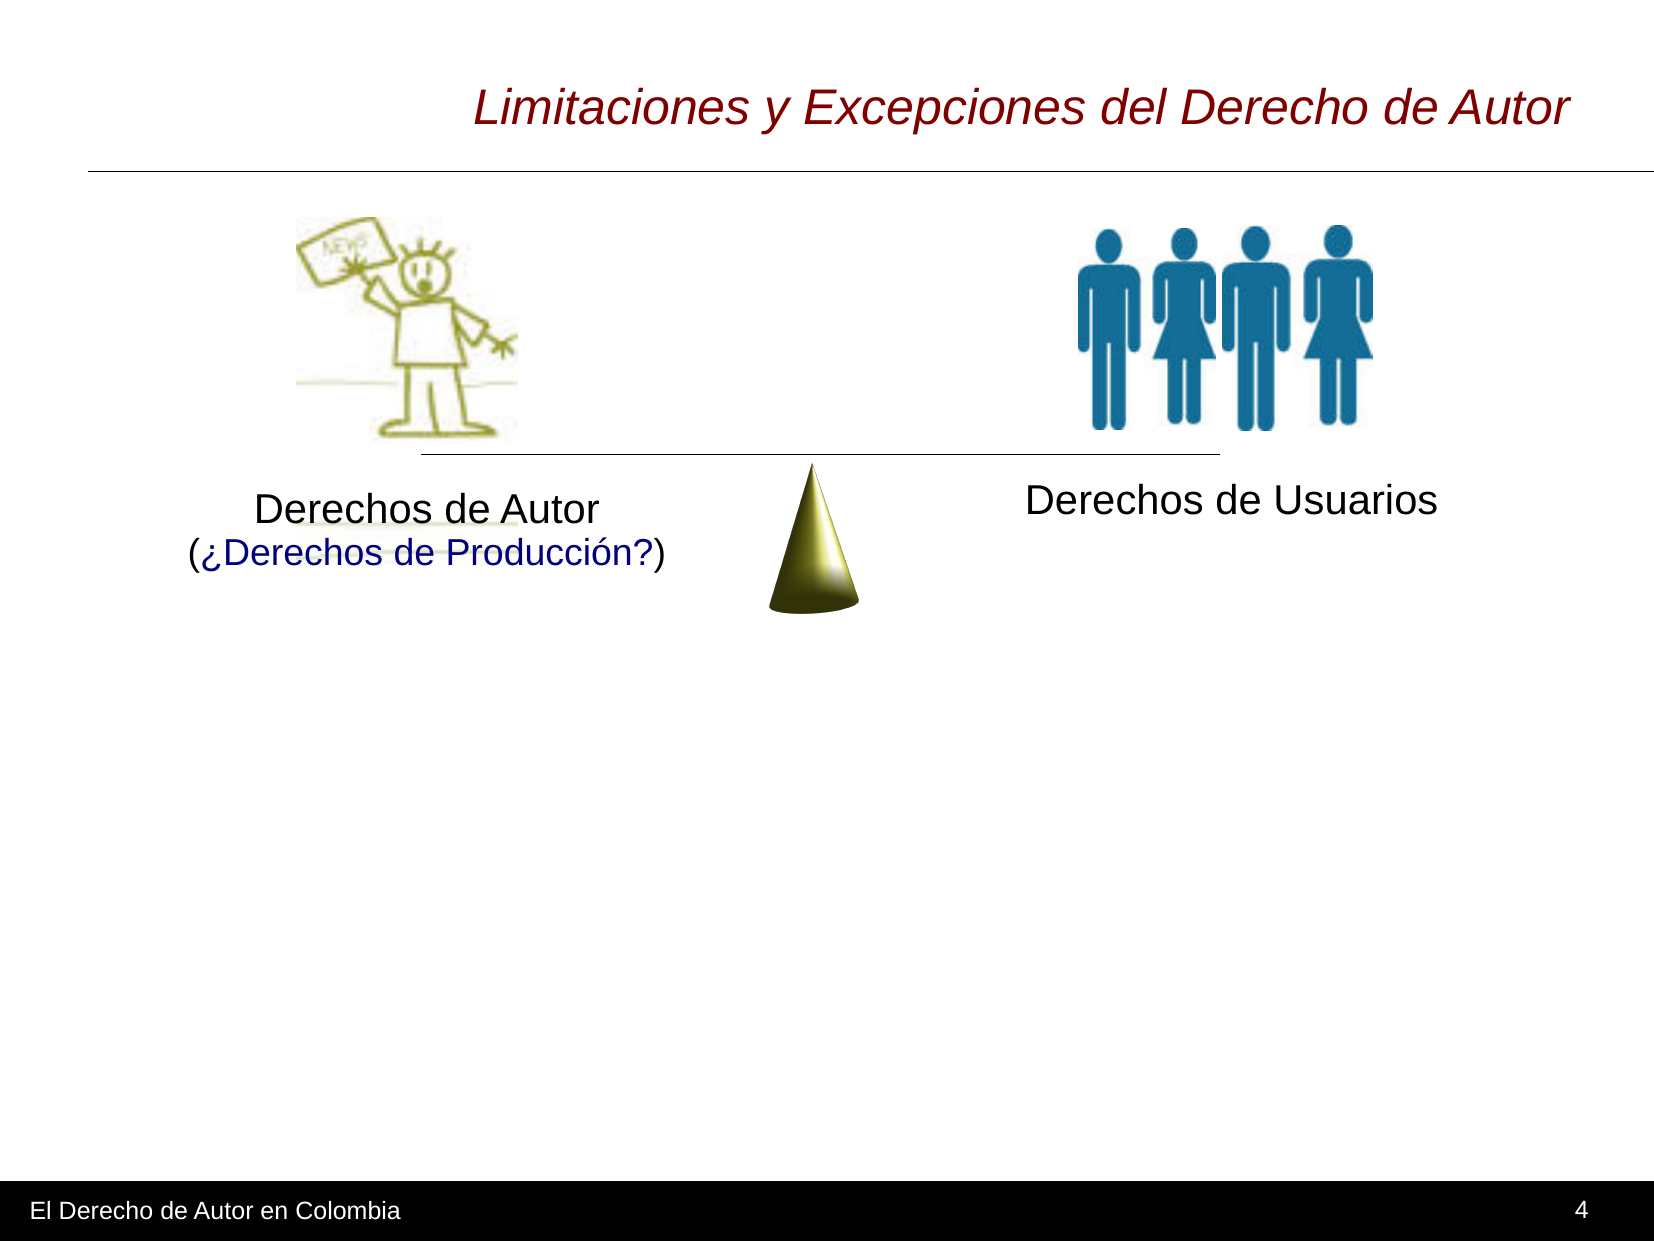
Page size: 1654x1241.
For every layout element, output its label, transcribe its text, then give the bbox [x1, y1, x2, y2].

picture [1222, 225, 1373, 431]
picture [296, 217, 518, 478]
text_box Derechos de Usuarios [1010, 469, 1454, 531]
title Limitaciones y Excepciones del Derecho de Autor [82, 67, 1571, 148]
picture [1078, 228, 1216, 430]
text_box Derechos de Autor (¿Derechos de Producción?) [172, 478, 681, 582]
